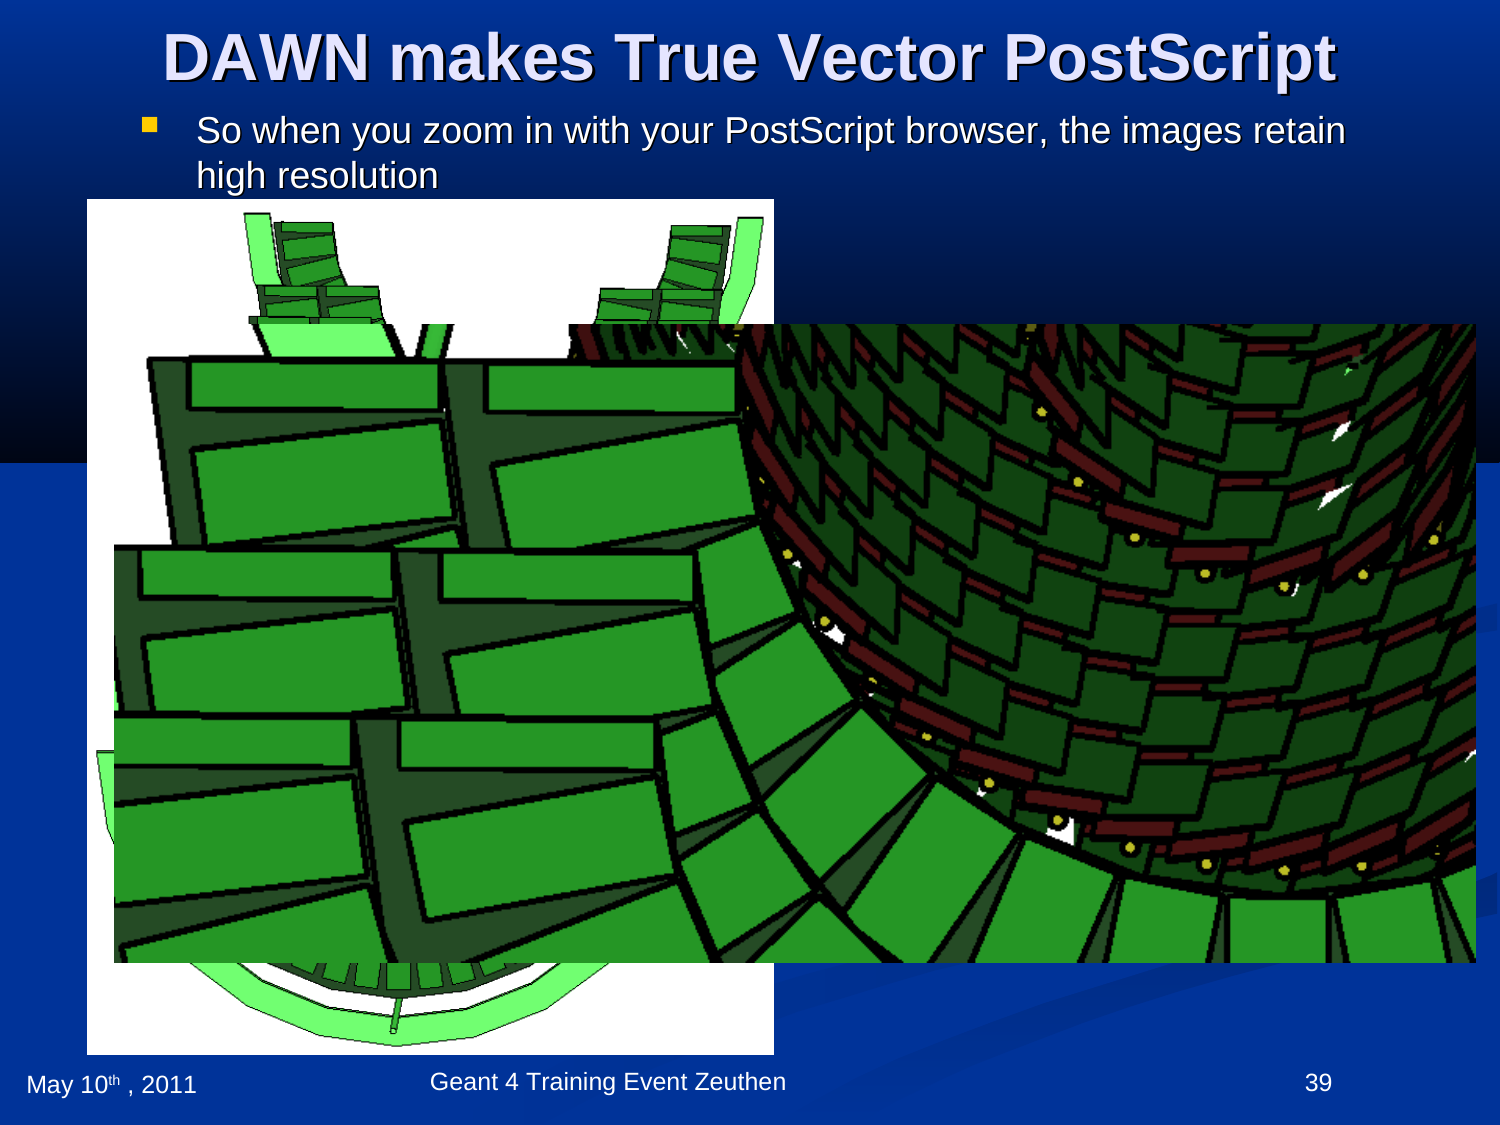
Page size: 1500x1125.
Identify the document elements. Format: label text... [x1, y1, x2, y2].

picture [87, 199, 1476, 1055]
list So when you zoom in with your PostScript browser, the images retain high resolution [124, 98, 1363, 204]
title DAWN makes True Vector PostScript [75, 5, 1426, 101]
